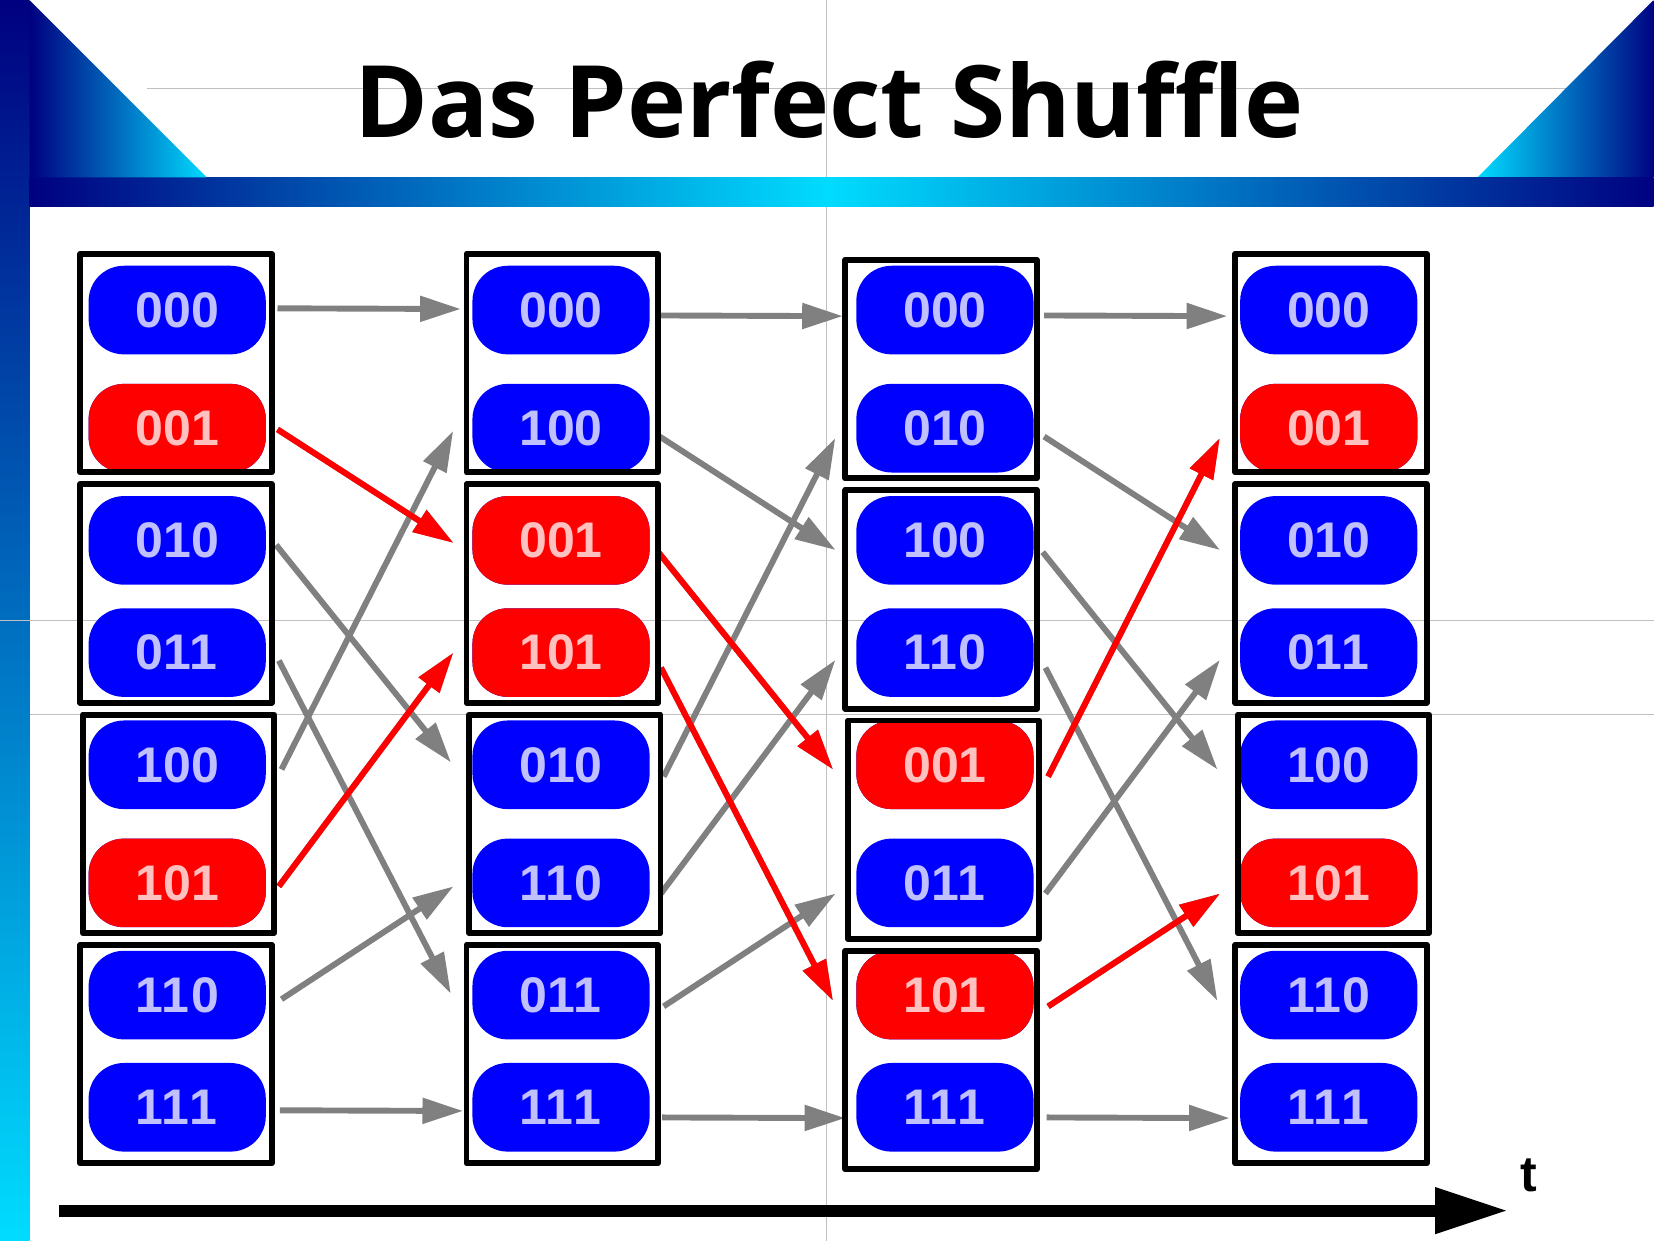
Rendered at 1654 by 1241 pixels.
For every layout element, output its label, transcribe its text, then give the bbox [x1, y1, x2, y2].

text_box 110 [88, 950, 266, 1040]
text_box 111 [472, 1062, 650, 1152]
text_box 000 [1240, 265, 1418, 355]
text_box 110 [472, 838, 650, 928]
text_box 100 [472, 383, 650, 469]
text_box 000 [856, 265, 1034, 355]
text_box 001 [472, 496, 650, 585]
text_box 110 [1240, 950, 1418, 1040]
text_box 100 [1241, 720, 1418, 810]
text_box 100 [856, 496, 1034, 585]
text_box 101 [856, 954, 1034, 1040]
text_box 111 [1240, 1062, 1418, 1152]
text_box 111 [856, 1062, 1034, 1152]
text_box t [1505, 1138, 1565, 1211]
text_box 000 [472, 265, 650, 355]
text_box 011 [88, 608, 266, 697]
text_box 010 [1240, 496, 1418, 585]
text_box 000 [88, 265, 266, 355]
text_box 111 [88, 1062, 266, 1152]
text_box 001 [88, 383, 266, 469]
text_box 010 [472, 720, 650, 810]
text_box 011 [856, 838, 1034, 928]
text_box 110 [856, 608, 1034, 697]
text_box 101 [472, 608, 650, 697]
text_box 011 [1240, 608, 1418, 697]
text_box Das Perfect Shuffle [415, 23, 1244, 153]
text_box 011 [472, 950, 650, 1040]
text_box 101 [1241, 838, 1418, 928]
text_box 100 [88, 720, 266, 810]
text_box 010 [88, 496, 266, 585]
text_box 001 [1240, 383, 1418, 469]
text_box 001 [856, 723, 1034, 810]
text_box 101 [88, 838, 266, 928]
text_box 010 [856, 383, 1034, 473]
